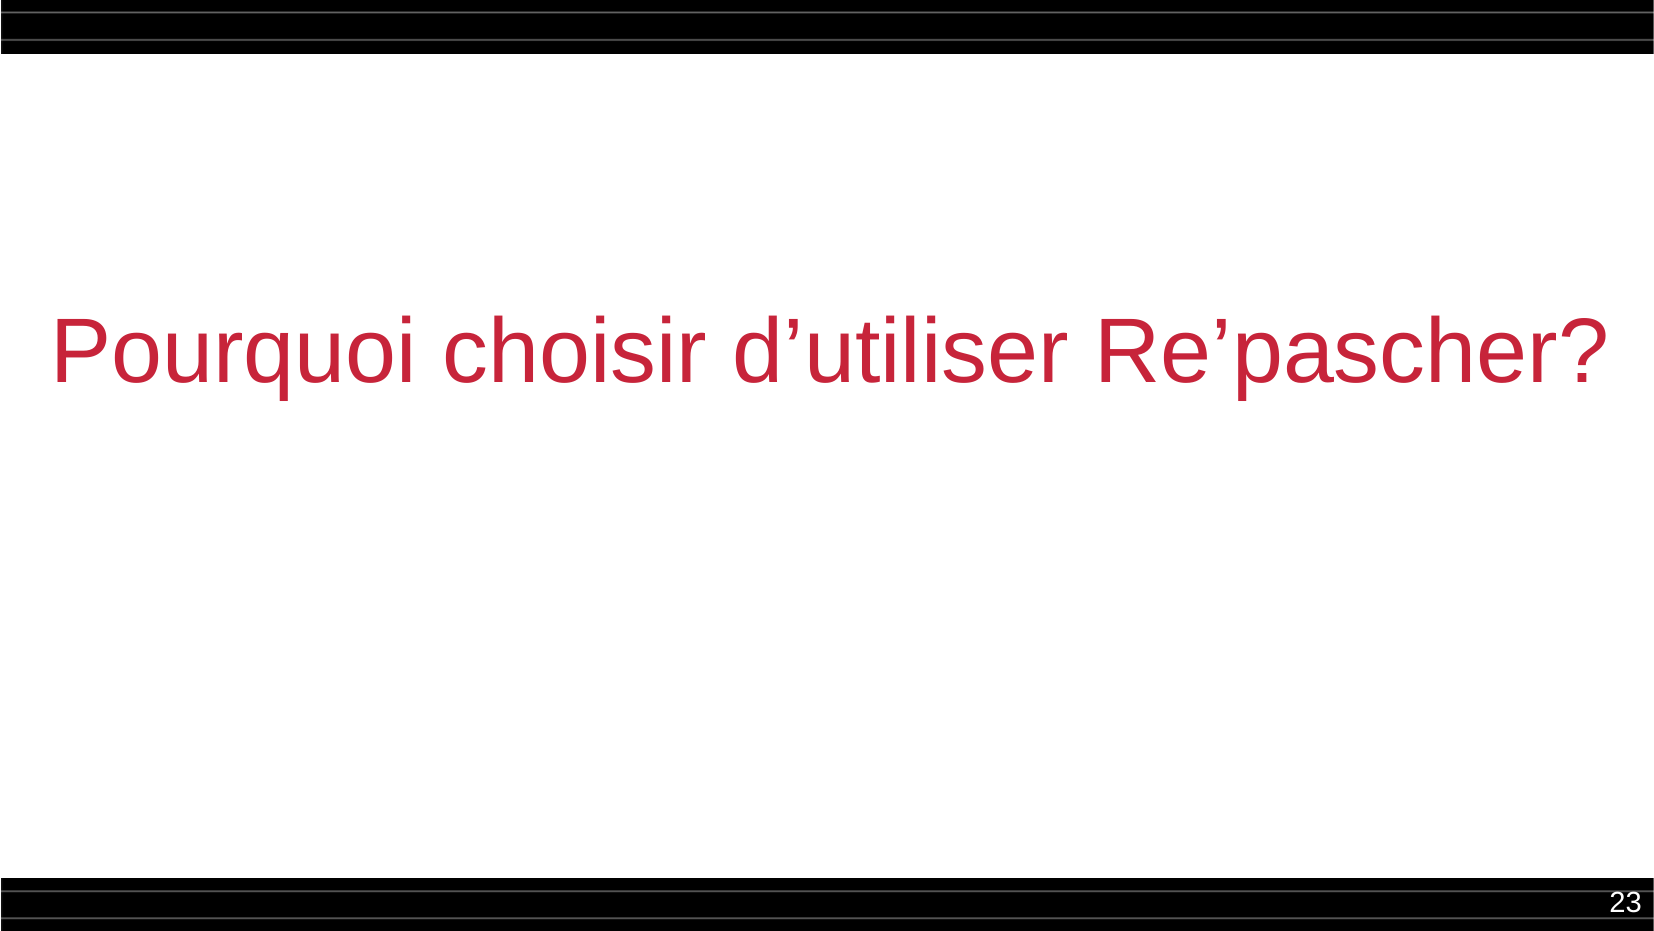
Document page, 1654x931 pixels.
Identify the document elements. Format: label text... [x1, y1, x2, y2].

picture [1, 0, 1654, 54]
title Pourquoi choisir d’utiliser Re’pascher? [0, 248, 1654, 454]
picture [1, 878, 1654, 931]
